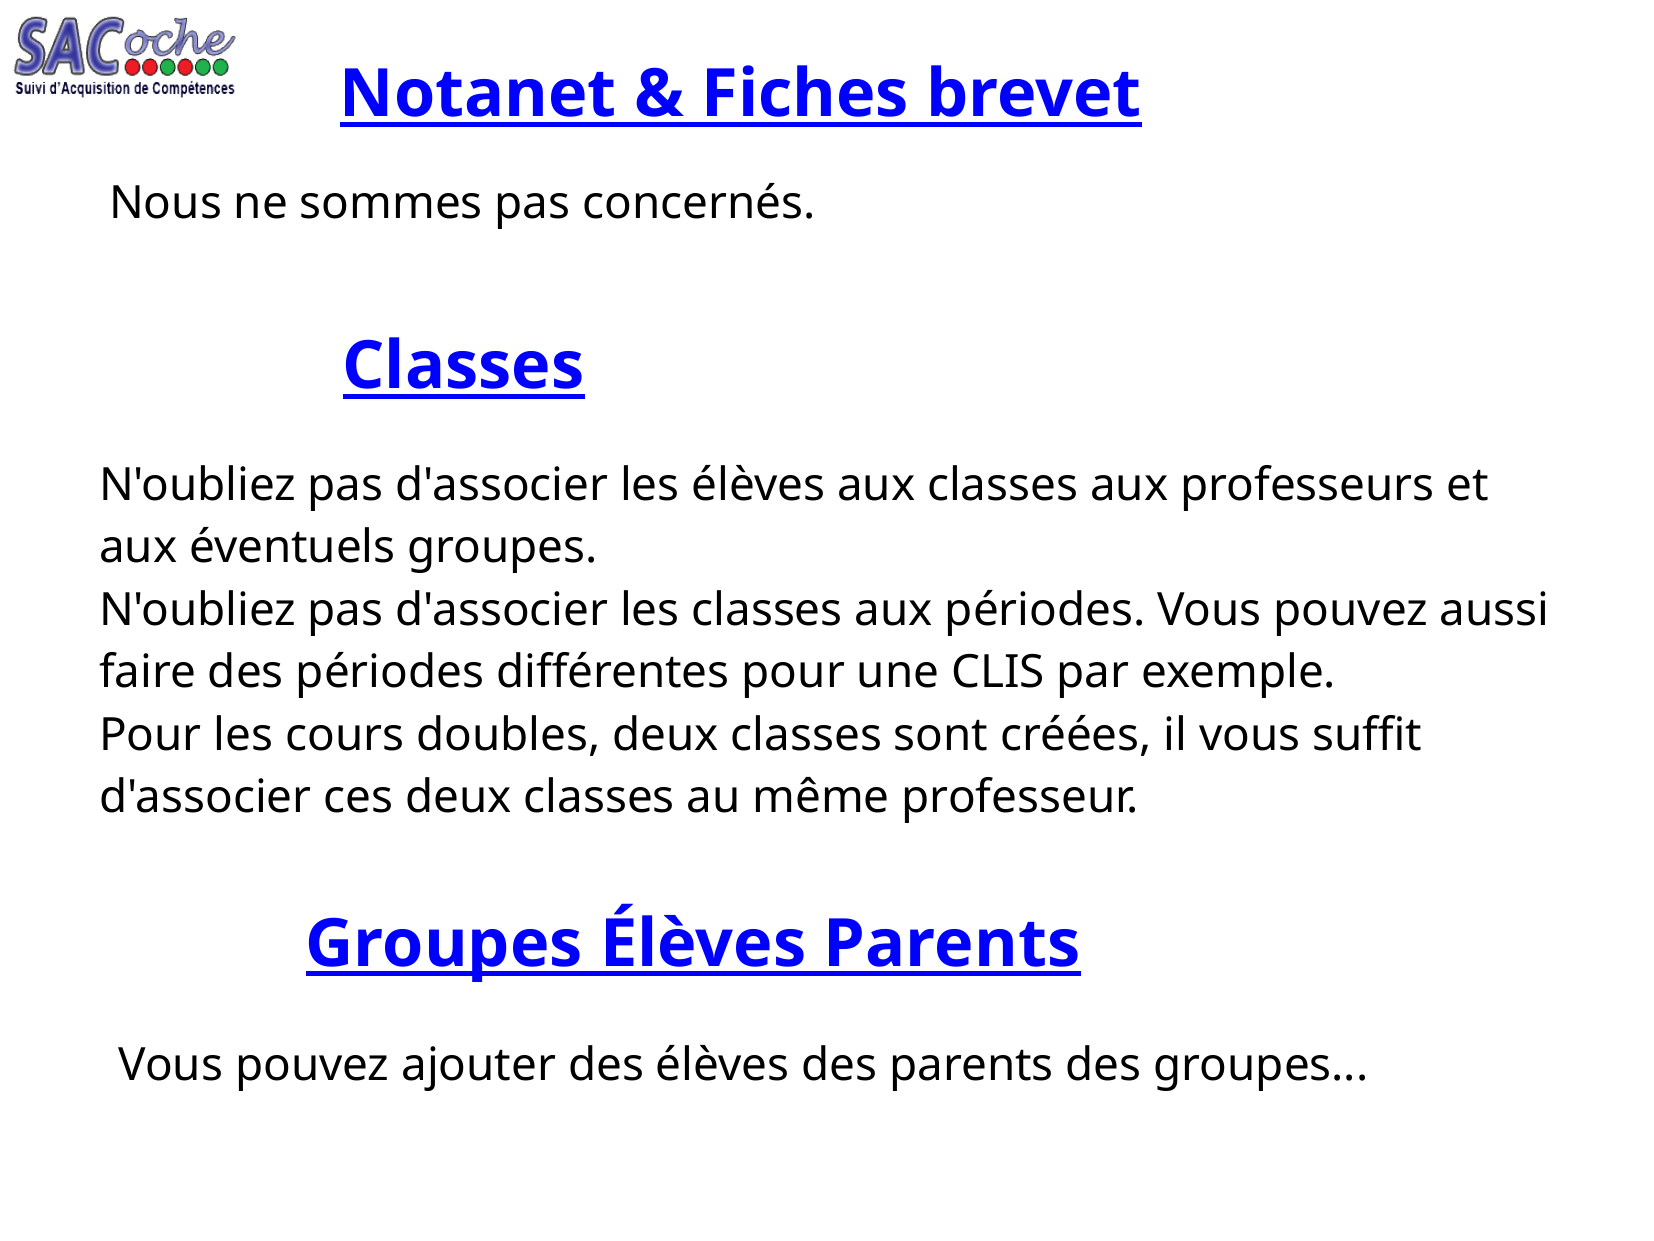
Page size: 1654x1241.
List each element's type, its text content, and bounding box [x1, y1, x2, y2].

title Groupes Élèves Parents [305, 889, 1357, 993]
picture [10, 13, 239, 99]
text_box Vous pouvez ajouter des élèves des parents des groupes... [103, 1023, 1538, 1103]
text_box Nous ne sommes pas concernés. [94, 162, 1454, 242]
title Notanet & Fiches brevet [340, 39, 1392, 143]
title Classes [342, 311, 1394, 415]
text_box N'oubliez pas d'associer les élèves aux classes aux professeurs et aux éventuels groupes. N'oubliez pas d'associer les classes aux périodes. Vous pouvez aussi faire des périodes différentes pour une CLIS par exemple. Pour les cours doubles, deux classes sont créées, il vous suffit d'associer ces deux classes au même professeur. [84, 443, 1575, 842]
